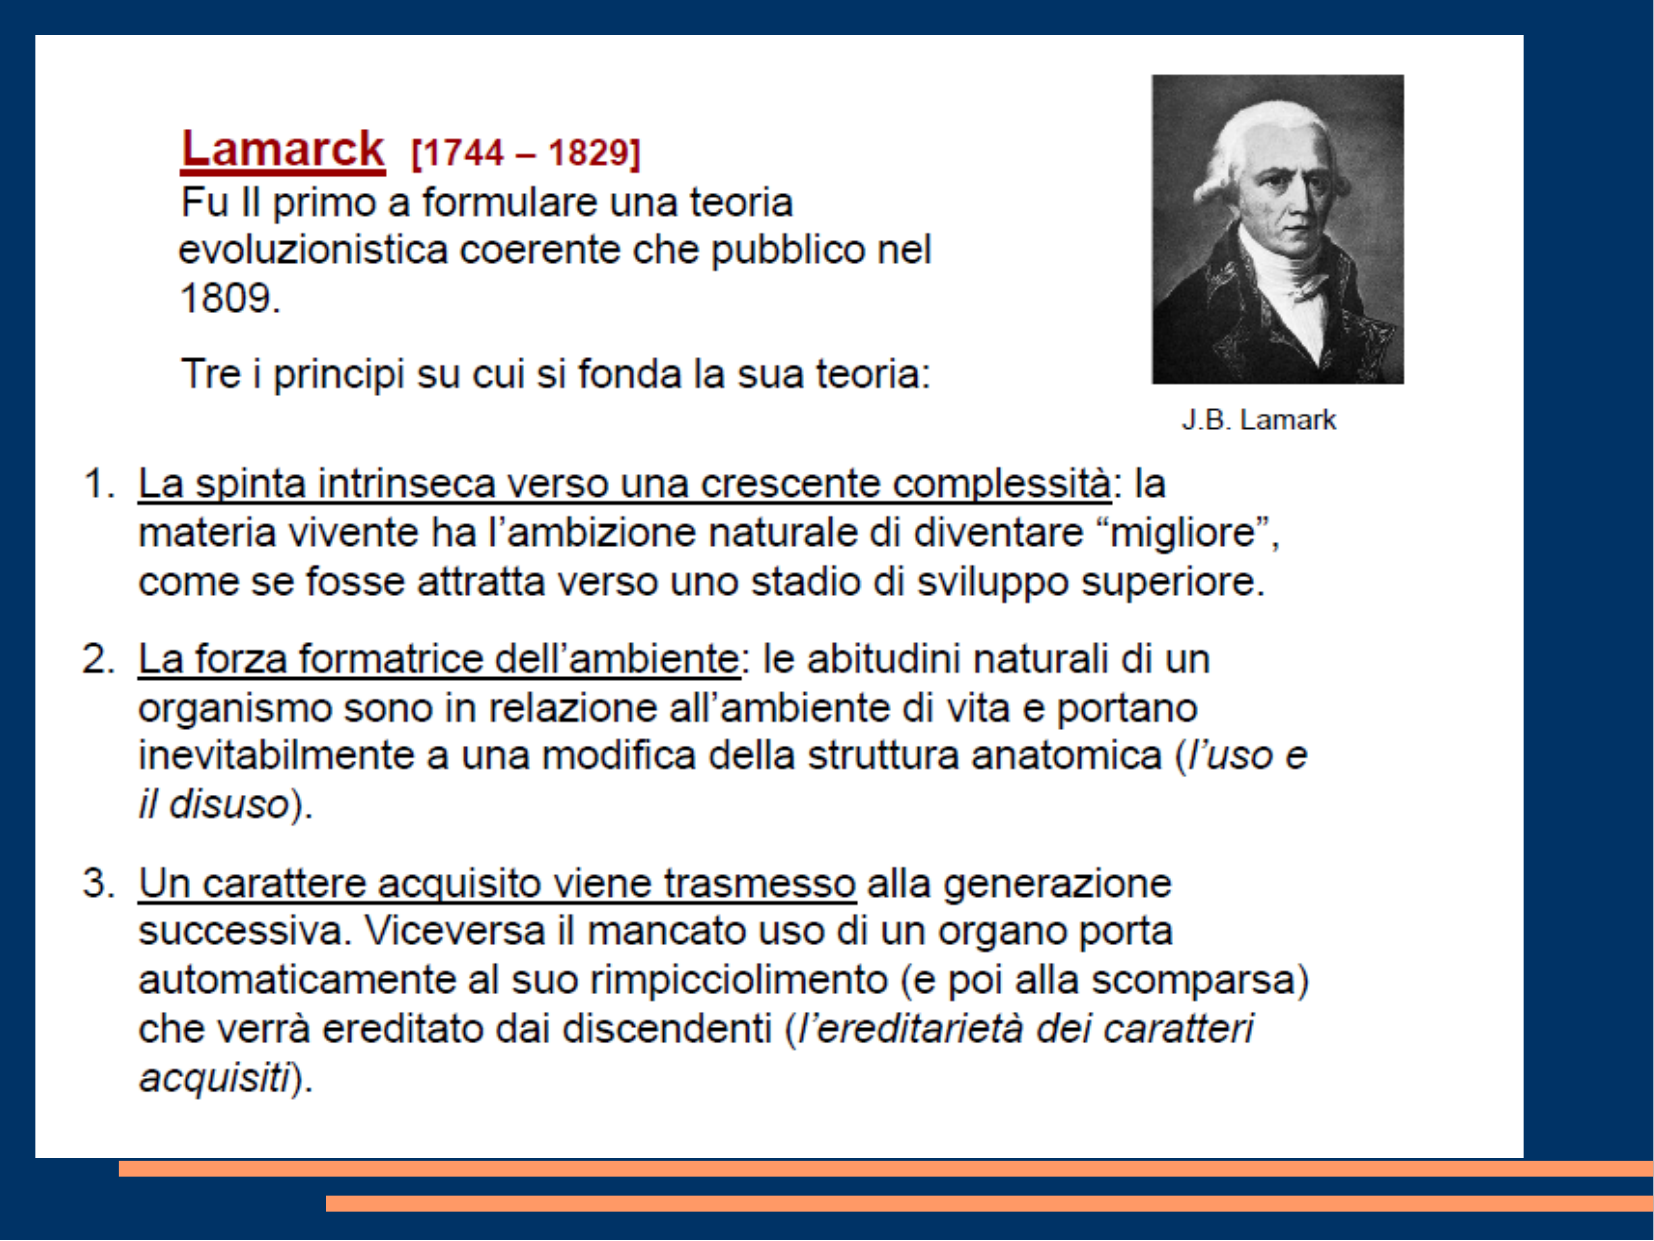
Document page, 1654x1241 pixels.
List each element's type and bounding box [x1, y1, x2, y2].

picture [35, 35, 1524, 1158]
